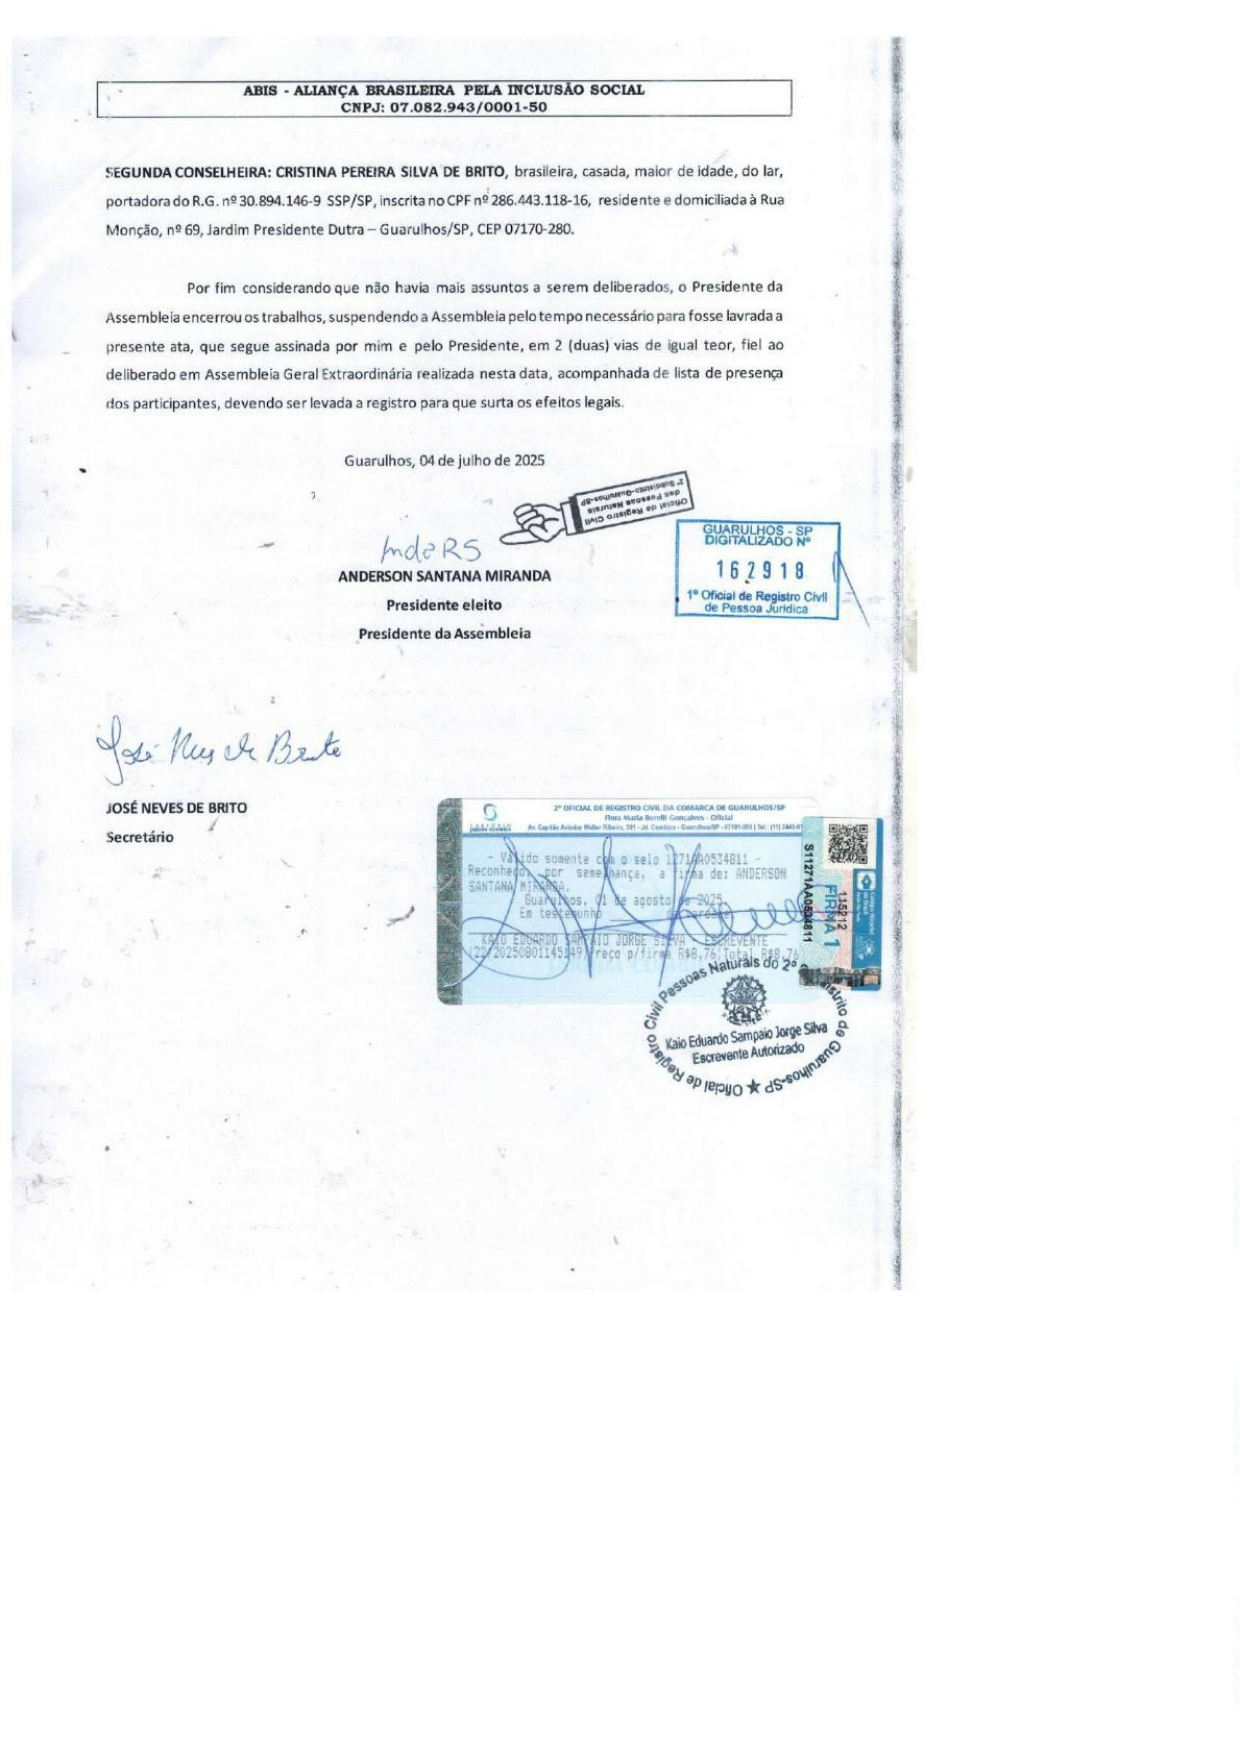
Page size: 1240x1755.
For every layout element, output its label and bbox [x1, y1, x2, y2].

text_box [0, 24, 1240, 1730]
